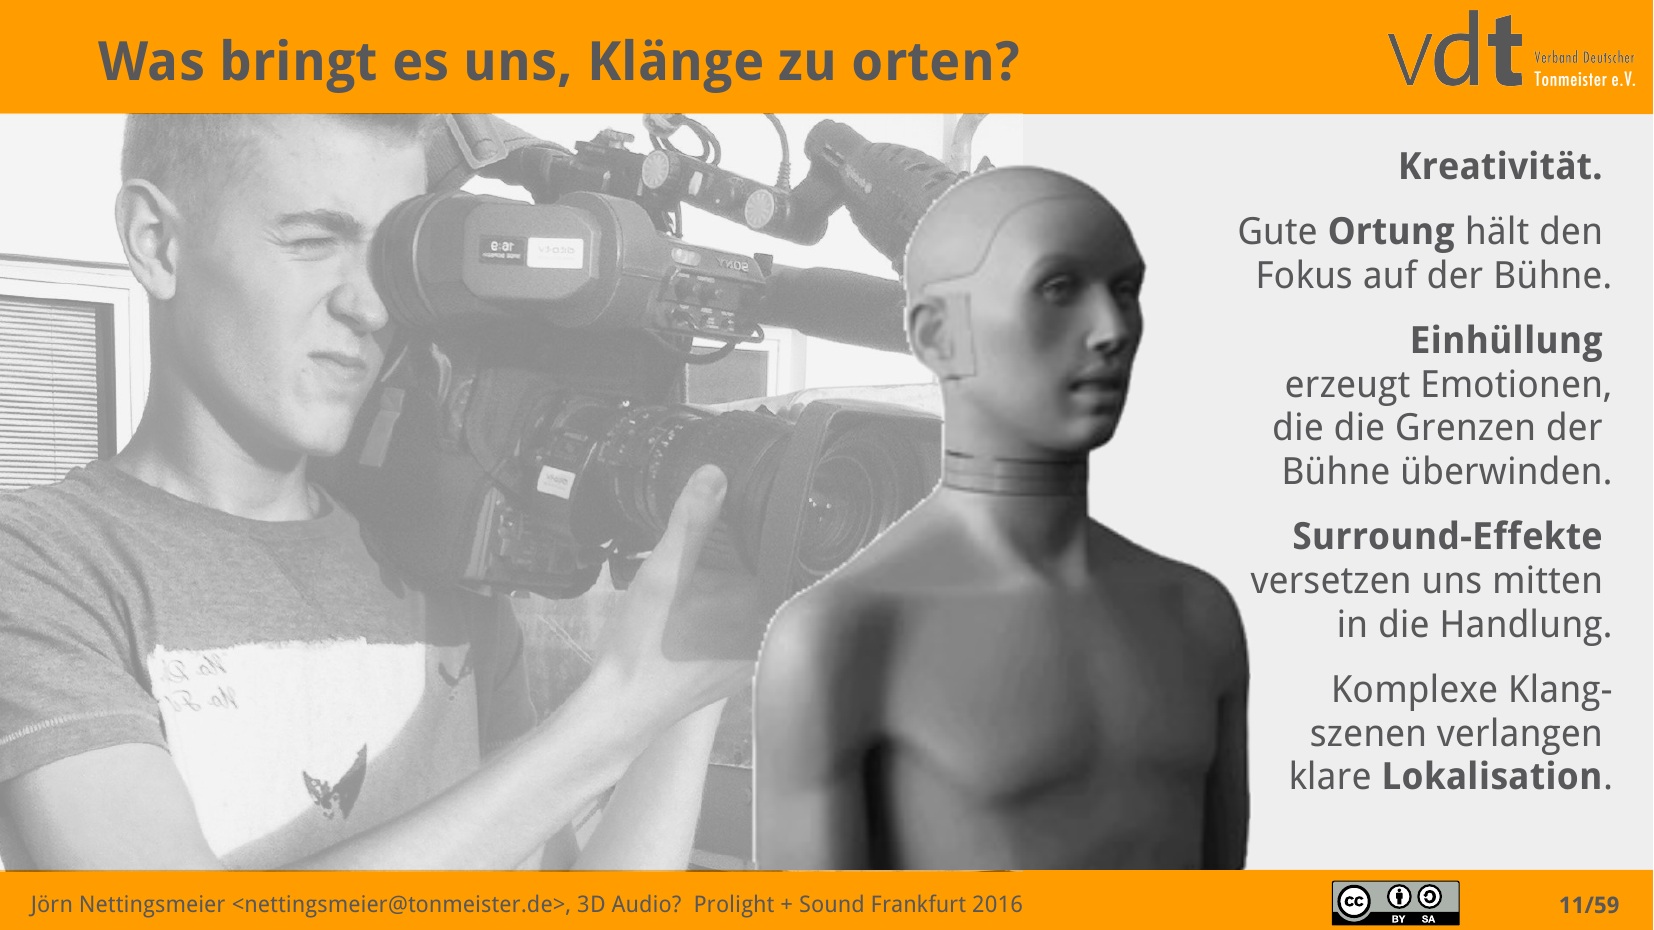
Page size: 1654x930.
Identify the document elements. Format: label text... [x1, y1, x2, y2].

picture [1377, 0, 1646, 104]
picture [0, 99, 1370, 872]
list Kreativität. Gute Ortung hält den Fokus auf der Bühne. Einhüllung erzeugt Emotionen, die die Grenzen der Bühne überwinden. Surround-Effekte versetzen uns mitten in die Handlung. Komplexe Klang- szenen verlangen klare Lokalisation. [1370, 144, 1613, 852]
title Was bringt es uns, Klänge zu orten? [98, 4, 1216, 119]
